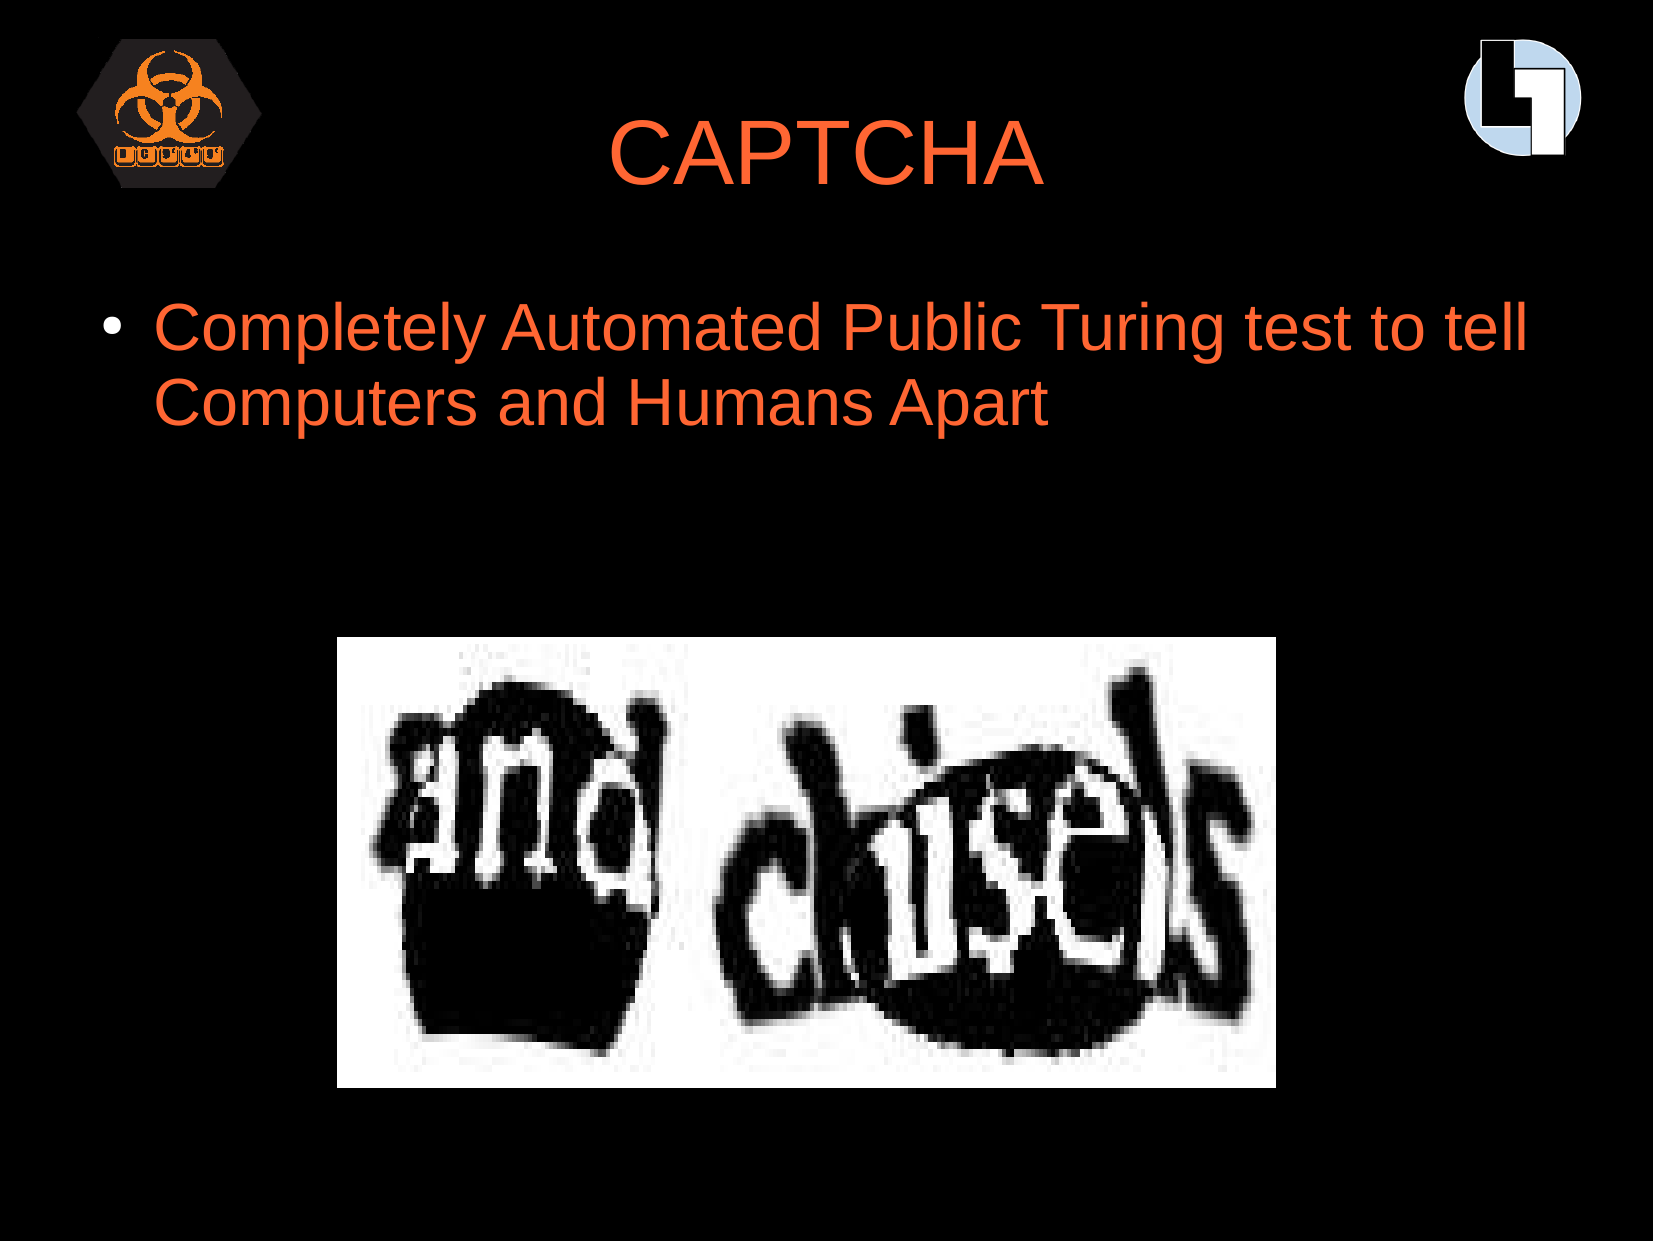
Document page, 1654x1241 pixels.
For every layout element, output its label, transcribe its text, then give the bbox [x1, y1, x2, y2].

picture [1462, 37, 1583, 158]
picture [337, 637, 1276, 1088]
list Completely Automated Public Turing test to tell Computers and Humans Apart [82, 290, 1571, 1109]
title CAPTCHA [82, 49, 1571, 257]
picture [75, 37, 263, 188]
